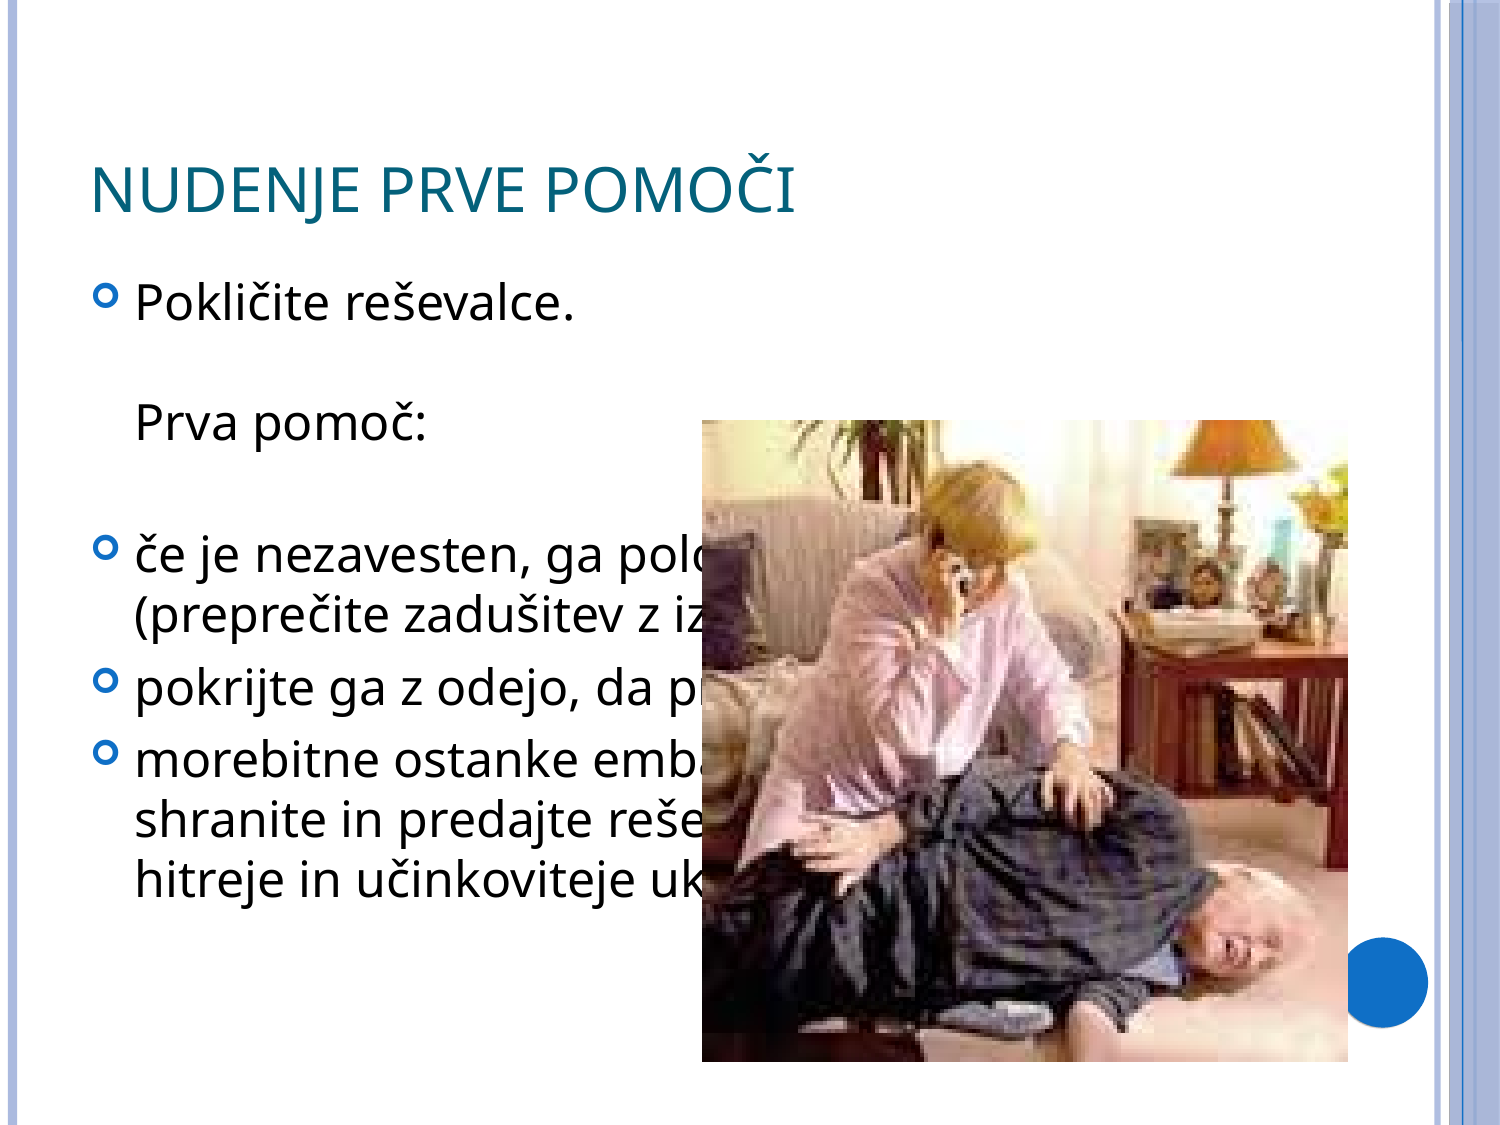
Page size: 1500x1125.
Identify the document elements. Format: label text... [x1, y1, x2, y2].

list Pokličite reševalce. Prva pomoč: če je nezavesten, ga položite v bočni položaj (preprečite zadušitev z izbljuvki) pokrijte ga z odejo, da preprečite podhladitev morebitne ostanke embalaže, iz katere je pil, shranite in predajte reševalcem, saj bo zdravnik hitreje in učinkoviteje ukrepal. [75, 262, 1300, 1062]
title NUDENJE PRVE POMOČI [75, 45, 1300, 233]
picture [702, 420, 1348, 1062]
